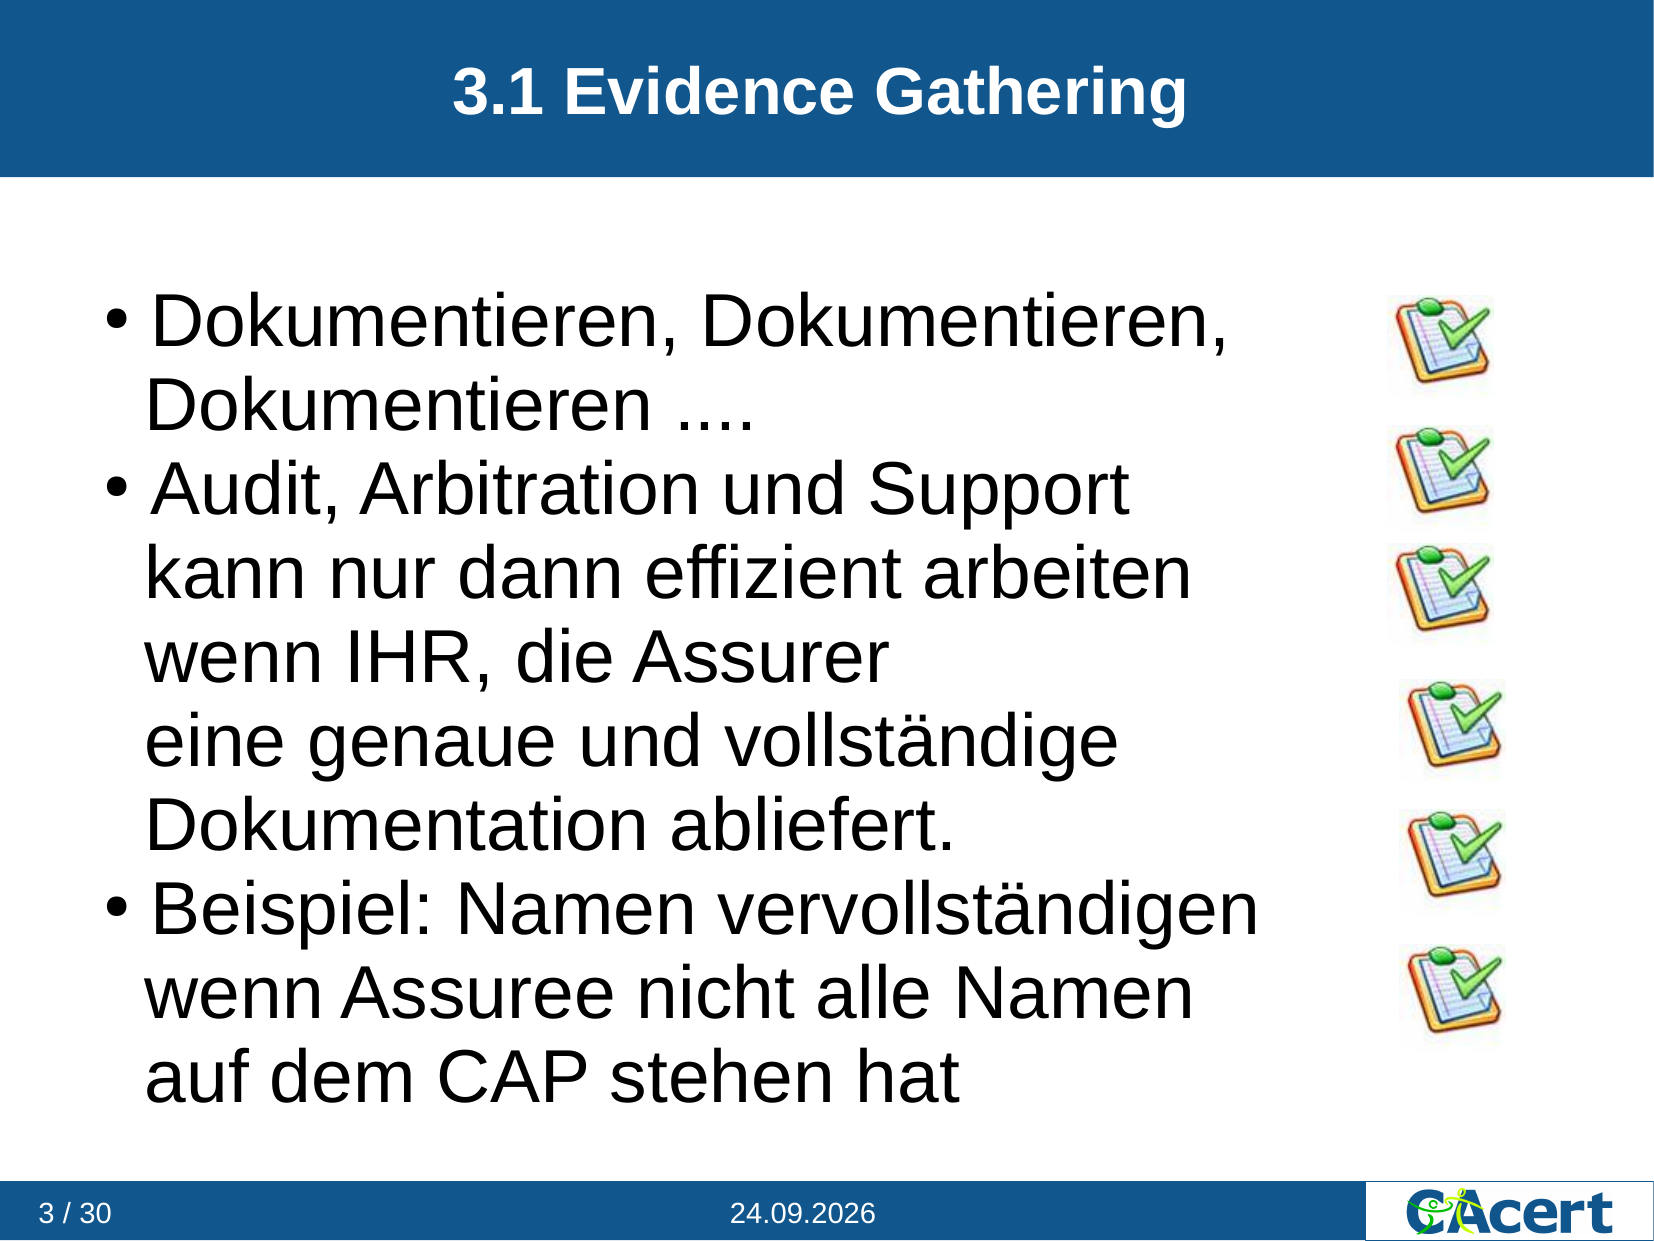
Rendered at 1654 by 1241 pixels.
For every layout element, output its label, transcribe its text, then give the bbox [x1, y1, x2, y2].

picture [1399, 679, 1506, 786]
picture [1406, 1187, 1613, 1235]
text_box Dokumentieren, Dokumentieren, Dokumentieren .... Audit, Arbitration und Support kann nur dann effizient arbeiten wenn IHR, die Assurer eine genaue und vollständige Dokumentation abliefert. Beispiel: Namen vervollständigen wenn Assuree nicht alle Namen auf dem CAP stehen hat [88, 270, 1274, 1126]
picture [1387, 425, 1494, 532]
title 3.1 Evidence Gathering [76, 17, 1565, 166]
picture [1387, 295, 1494, 402]
picture [1399, 944, 1506, 1052]
picture [1387, 543, 1494, 650]
picture [1399, 809, 1506, 916]
